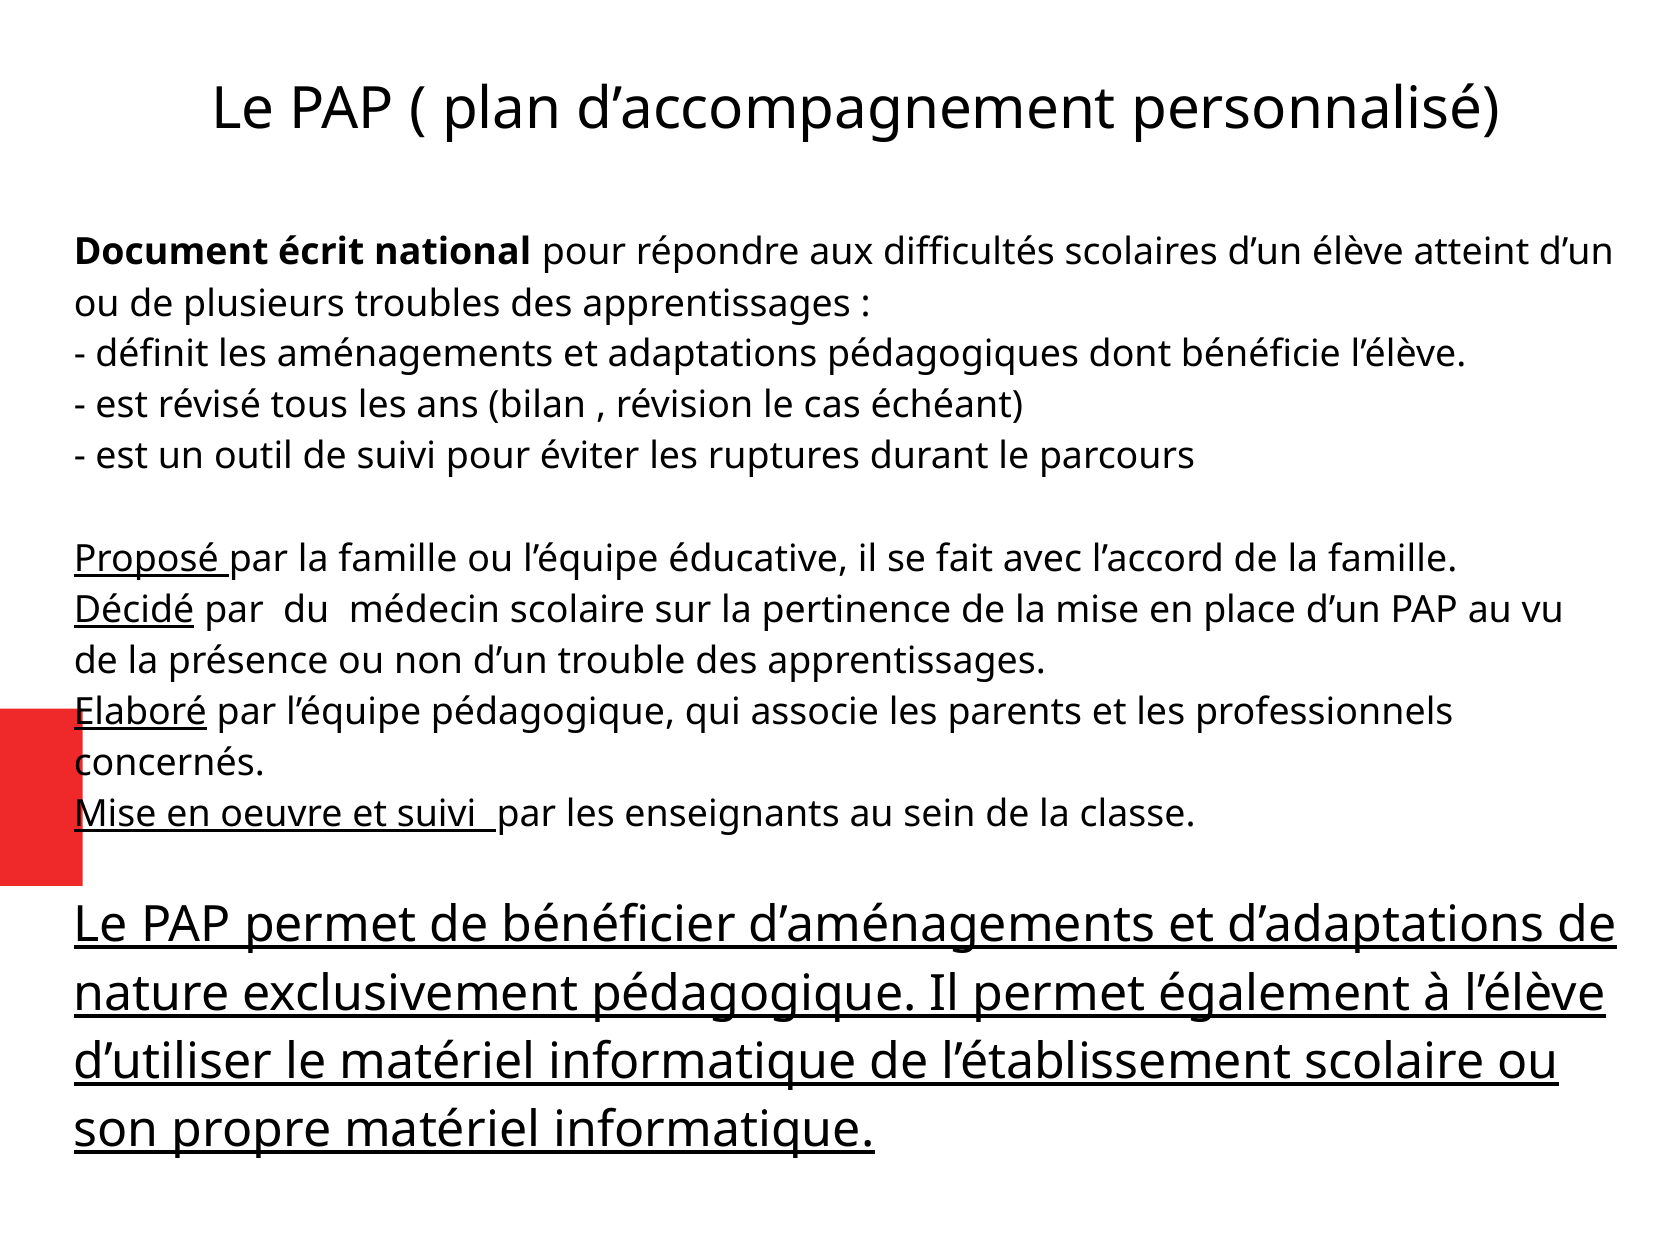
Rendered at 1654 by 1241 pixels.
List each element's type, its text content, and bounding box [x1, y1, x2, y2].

text_box Le PAP ( plan d’accompagnement personnalisé) Document écrit national pour répondre aux difficultés scolaires d’un élève atteint d’un ou de plusieurs troubles des apprentissages : - définit les aménagements et adaptations pédagogiques dont bénéficie l’élève. - est révisé tous les ans (bilan , révision le cas échéant) - est un outil de suivi pour éviter les ruptures durant le parcours Proposé par la famille ou l’équipe éducative, il se fait avec l’accord de la famille. Décidé par du médecin scolaire sur la pertinence de la mise en place d’un PAP au vu de la présence ou non d’un trouble des apprentissages. Elaboré par l’équipe pédagogique, qui associe les parents et les professionnels concernés. Mise en oeuvre et suivi par les enseignants au sein de la classe. Le PAP permet de bénéficier d’aménagements et d’adaptations de nature exclusivement pédagogique. Il permet également à l’élève d’utiliser le matériel informatique de l’établissement scolaire ou son propre matériel informatique. [59, 59, 1633, 1199]
